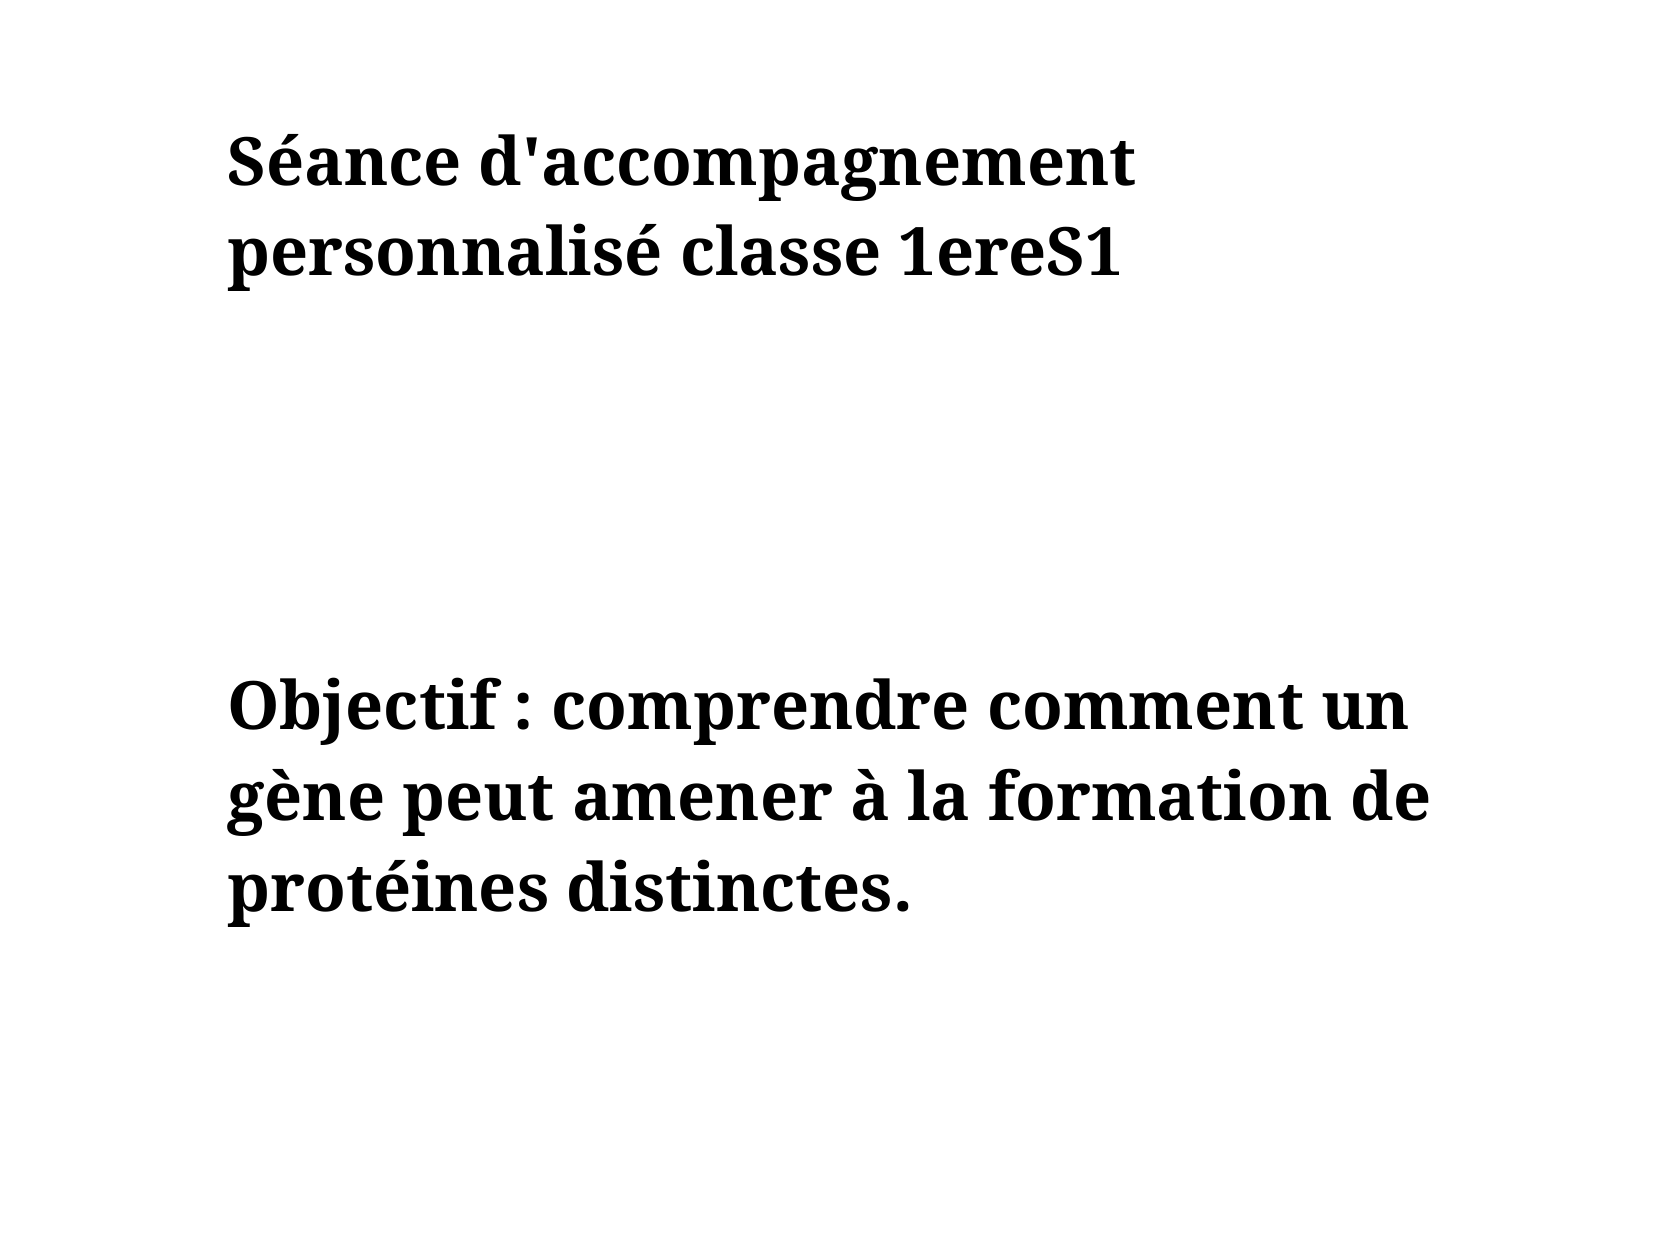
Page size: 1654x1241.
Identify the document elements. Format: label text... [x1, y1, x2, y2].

text_box Séance d'accompagnement personnalisé classe 1ereS1 Objectif : comprendre comment un gène peut amener à la formation de protéines distinctes. [212, 106, 1560, 1154]
